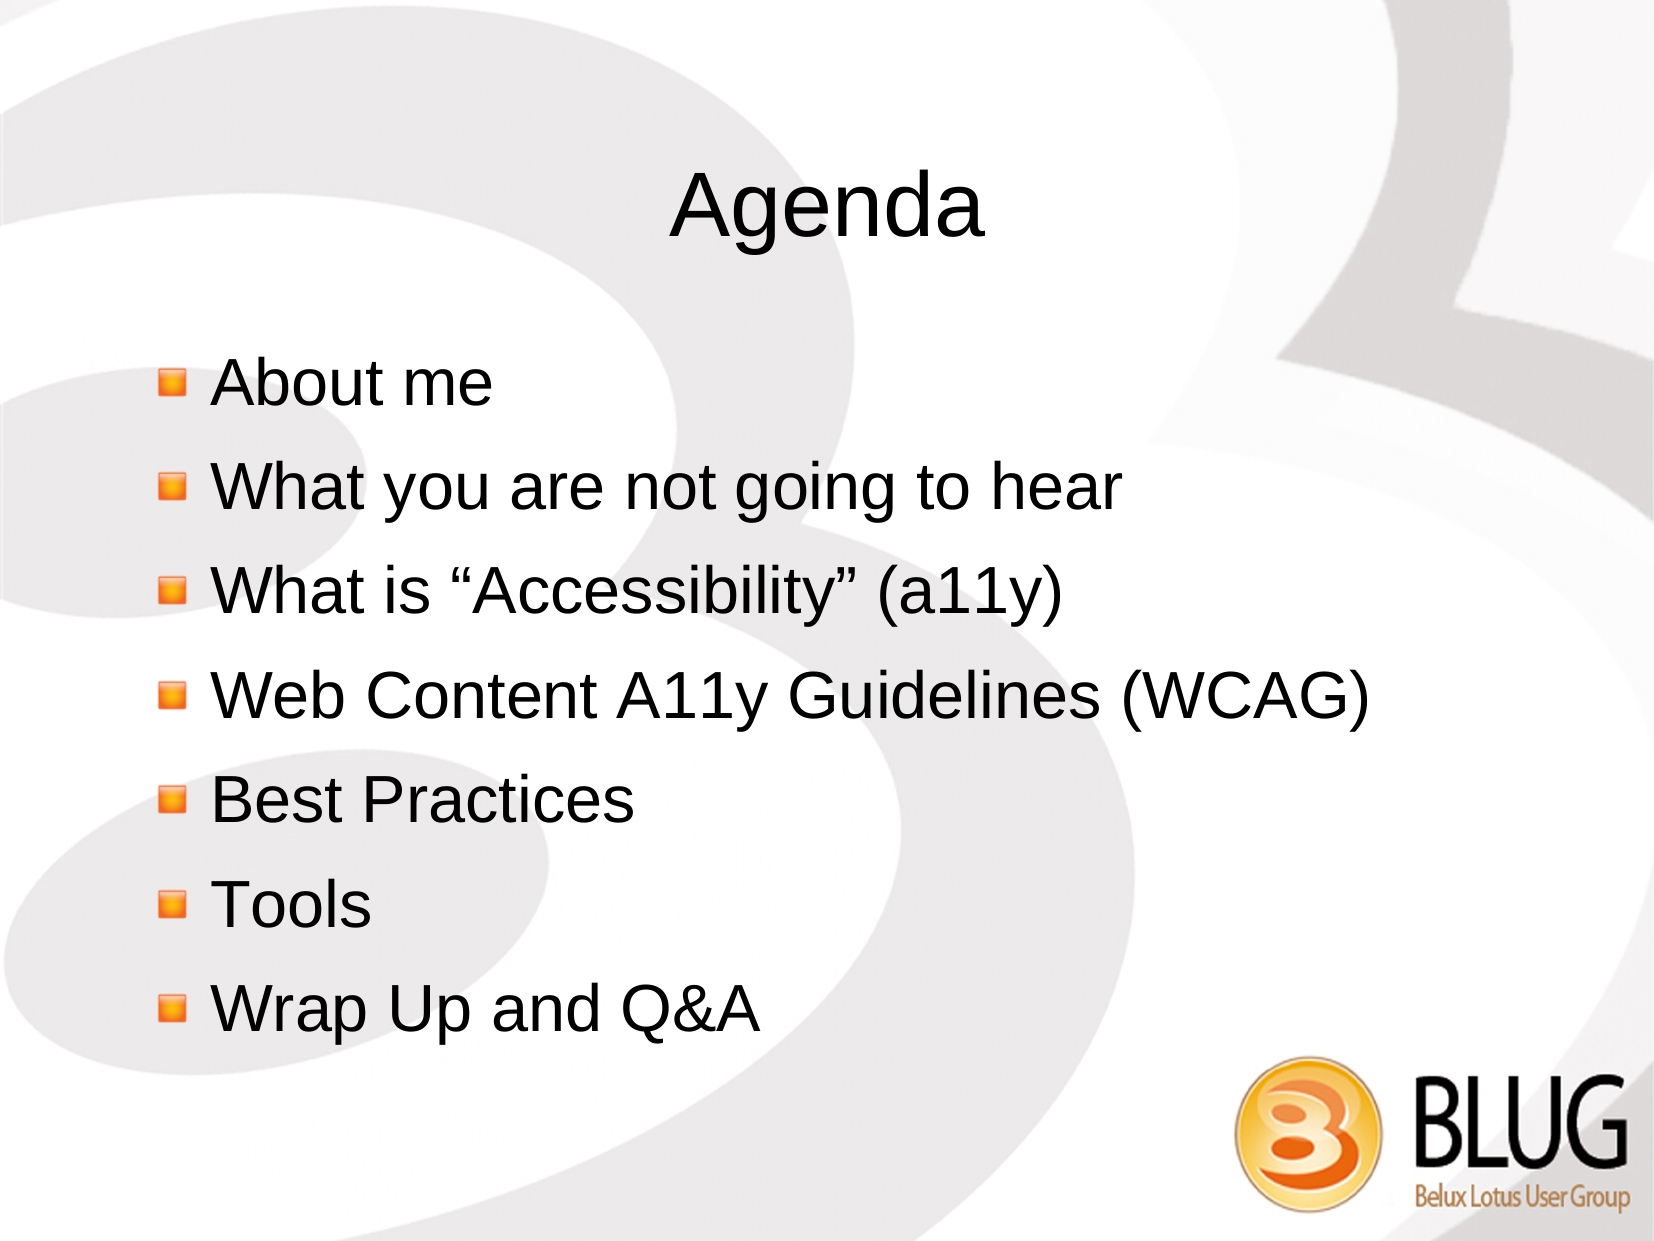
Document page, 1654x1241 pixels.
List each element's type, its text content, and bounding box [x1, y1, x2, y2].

list About me What you are not going to hear What is “Accessibility” (a11y) Web Content A11y Guidelines (WCAG) Best Practices Tools Wrap Up and Q&A [121, 344, 1534, 1126]
title Agenda [121, 102, 1534, 310]
picture [0, 0, 1654, 1241]
